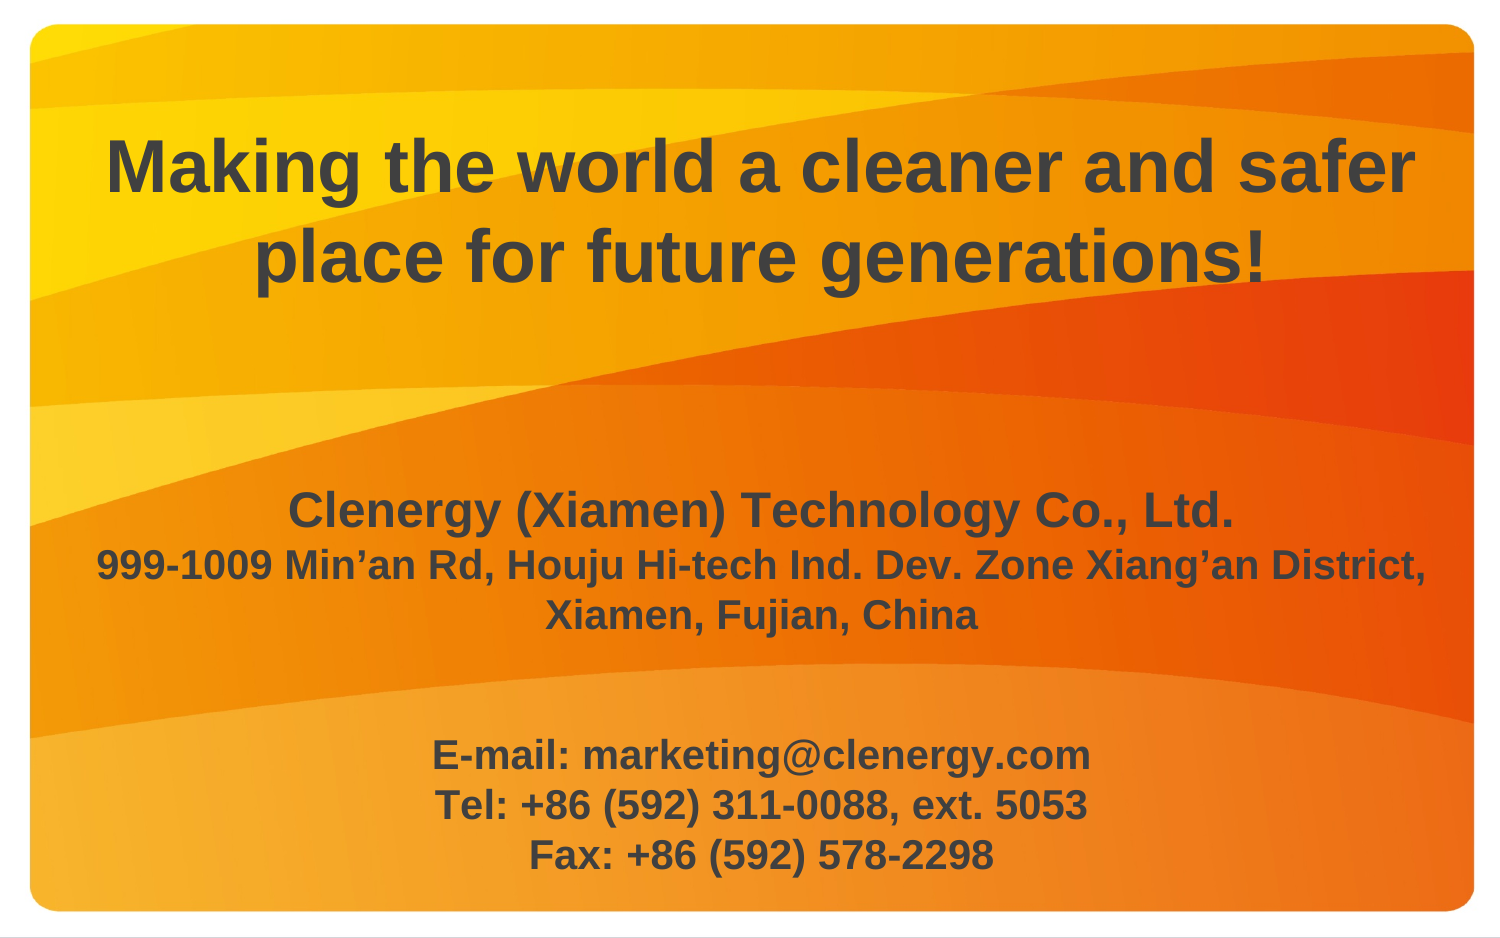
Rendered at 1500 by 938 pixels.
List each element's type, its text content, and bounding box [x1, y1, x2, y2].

text_box Making the world a cleaner and safer place for future generations! Clenergy (Xiamen) Technology Co., Ltd. 999-1009 Min’an Rd, Houju Hi-tech Ind. Dev. Zone Xiang’an District, Xiamen, Fujian, China E-mail: marketing@clenergy.com Tel: +86 (592) 311-0088, ext. 5053 Fax: +86 (592) 578-2298 [58, 110, 1465, 886]
picture [0, 0, 1500, 938]
